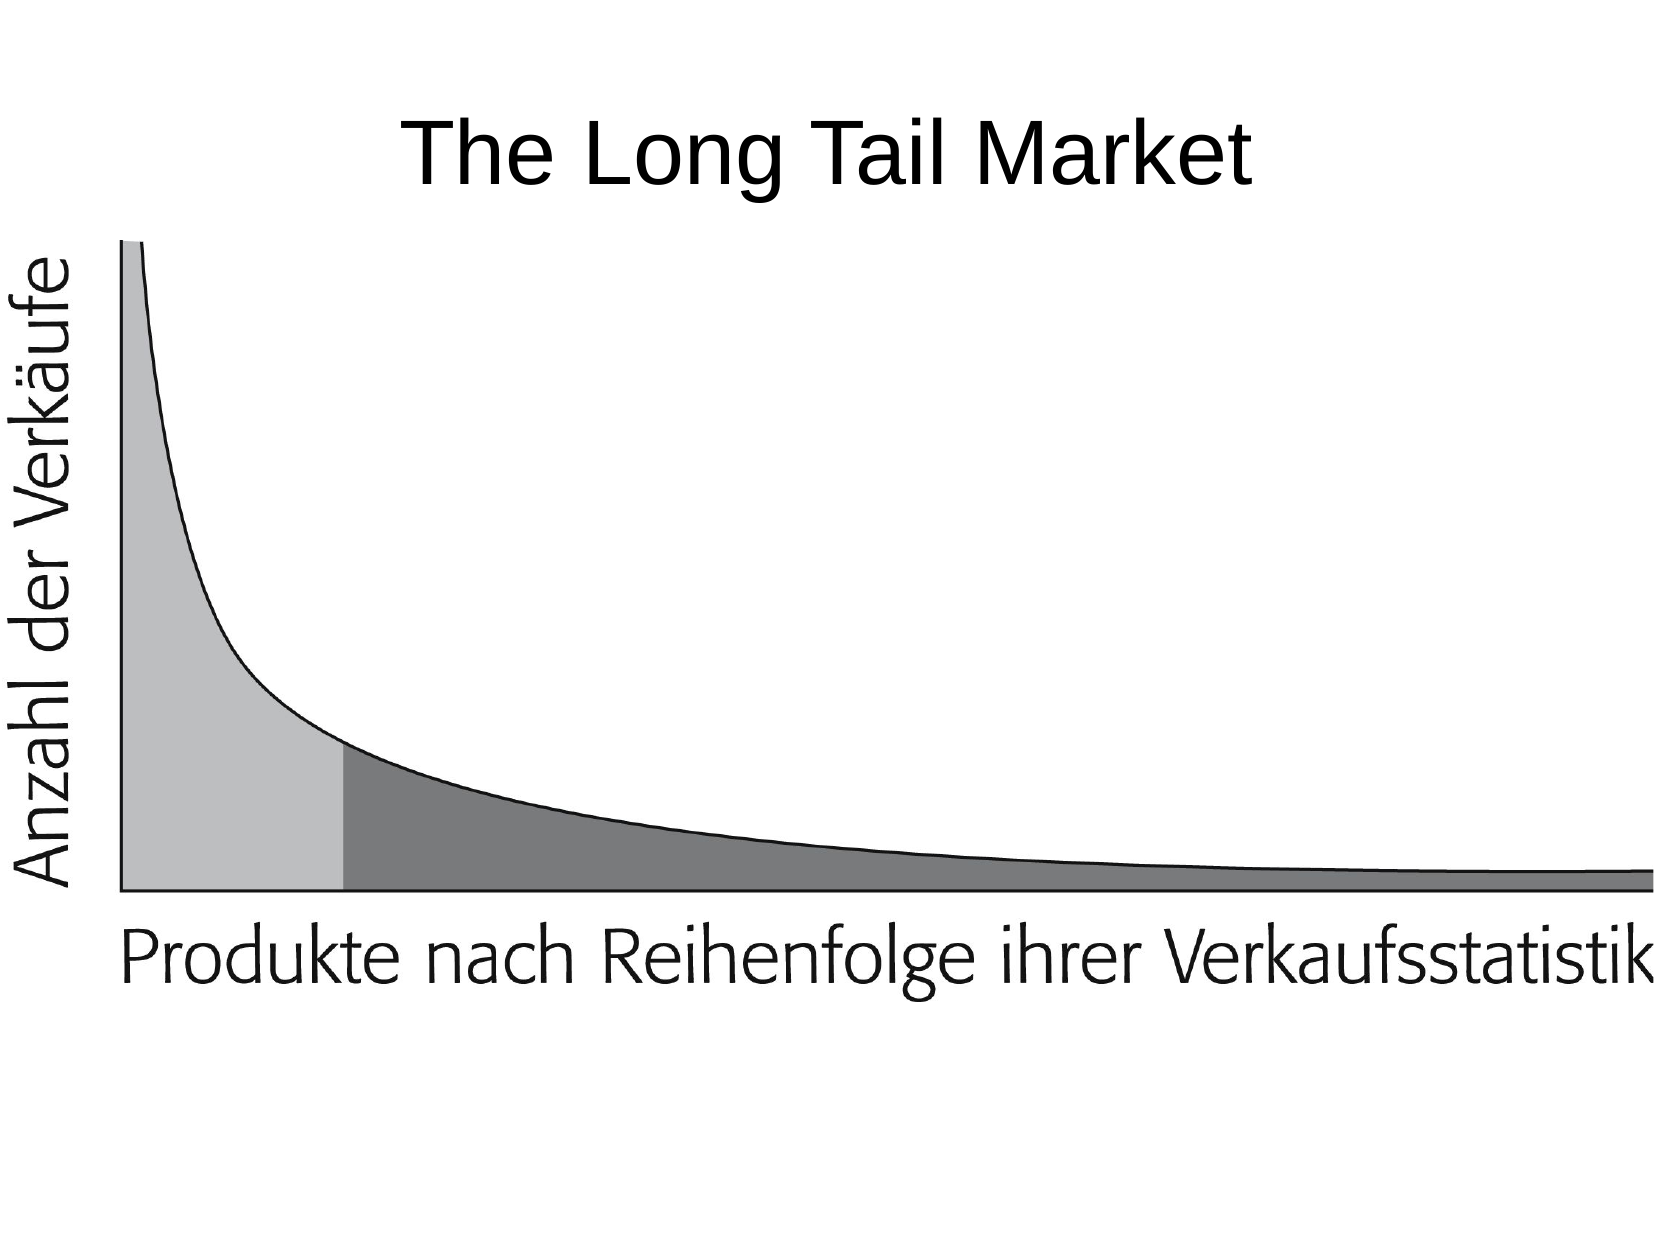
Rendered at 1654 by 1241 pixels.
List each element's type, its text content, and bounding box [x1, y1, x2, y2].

picture [2, 240, 1654, 1002]
title The Long Tail Market [82, 49, 1571, 240]
